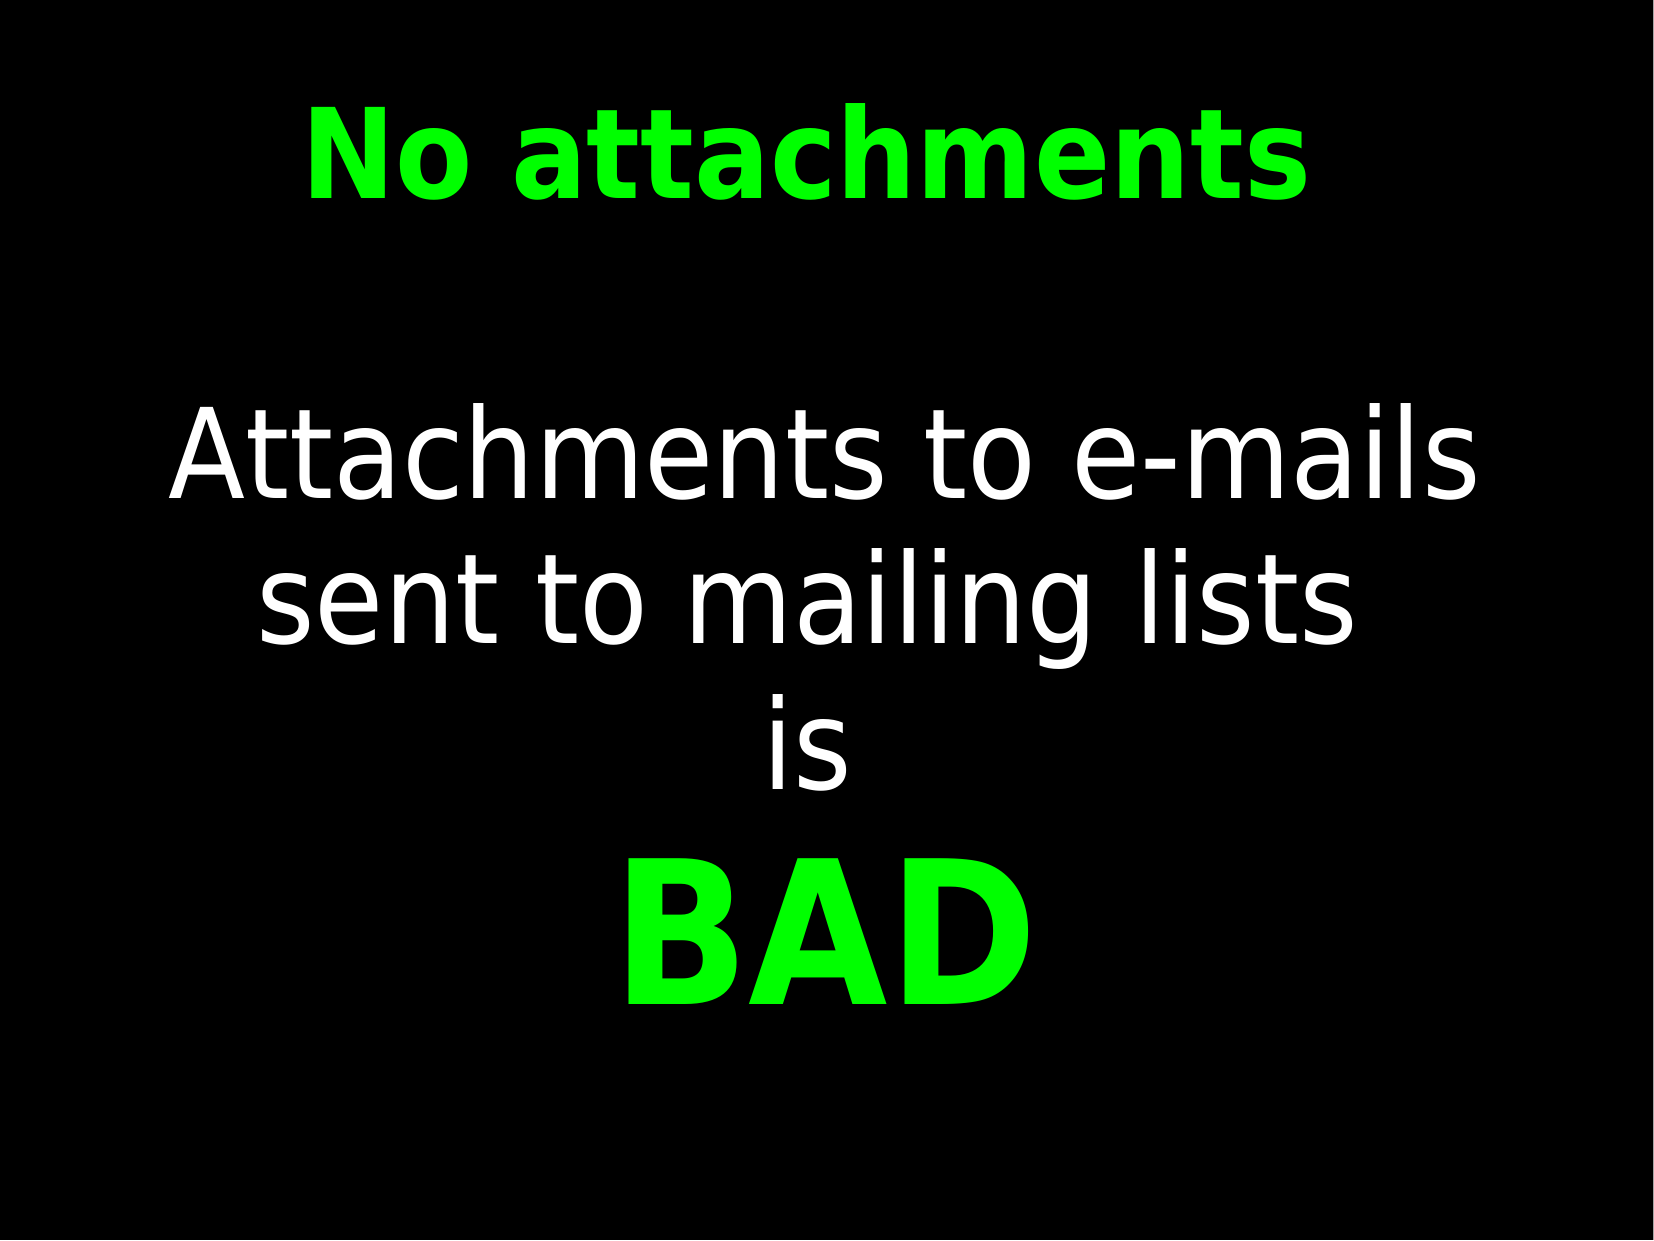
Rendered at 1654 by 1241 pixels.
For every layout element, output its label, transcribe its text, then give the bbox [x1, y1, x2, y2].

text_box Attachments to e-mails sent to mailing lists is BAD [75, 375, 1576, 1061]
text_box No attachments [187, 75, 1426, 236]
